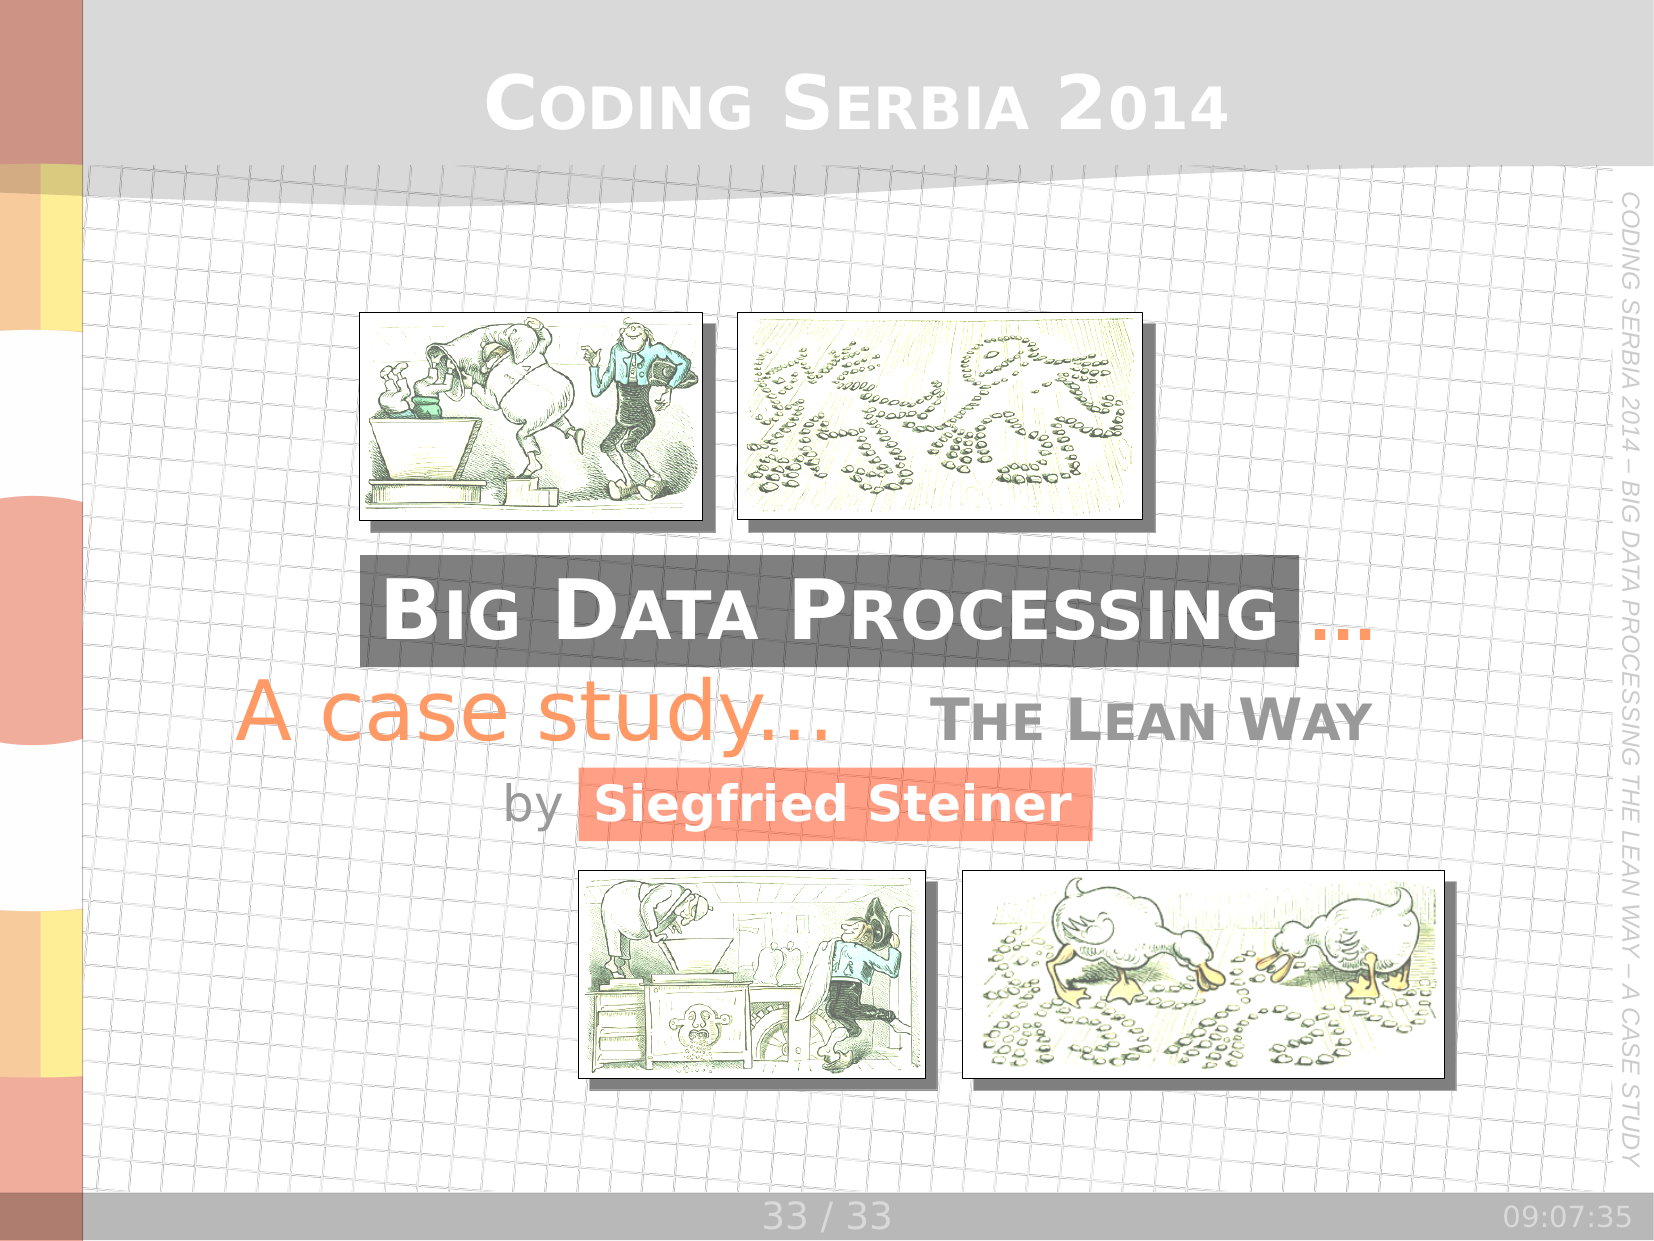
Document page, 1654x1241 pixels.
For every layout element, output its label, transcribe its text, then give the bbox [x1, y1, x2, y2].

title CODING SERBIA 2014 [147, 41, 1565, 167]
picture [82, 165, 1613, 1192]
text_box ... [1293, 549, 1394, 662]
text_box [0, 1192, 1654, 1241]
text_box Siegfried Steiner [579, 767, 1093, 842]
text_box by [478, 767, 579, 842]
text_box THE LEAN WAY [915, 679, 1412, 762]
text_box BIG DATA PROCESSING [360, 555, 1300, 668]
text_box A case study... [188, 655, 851, 768]
